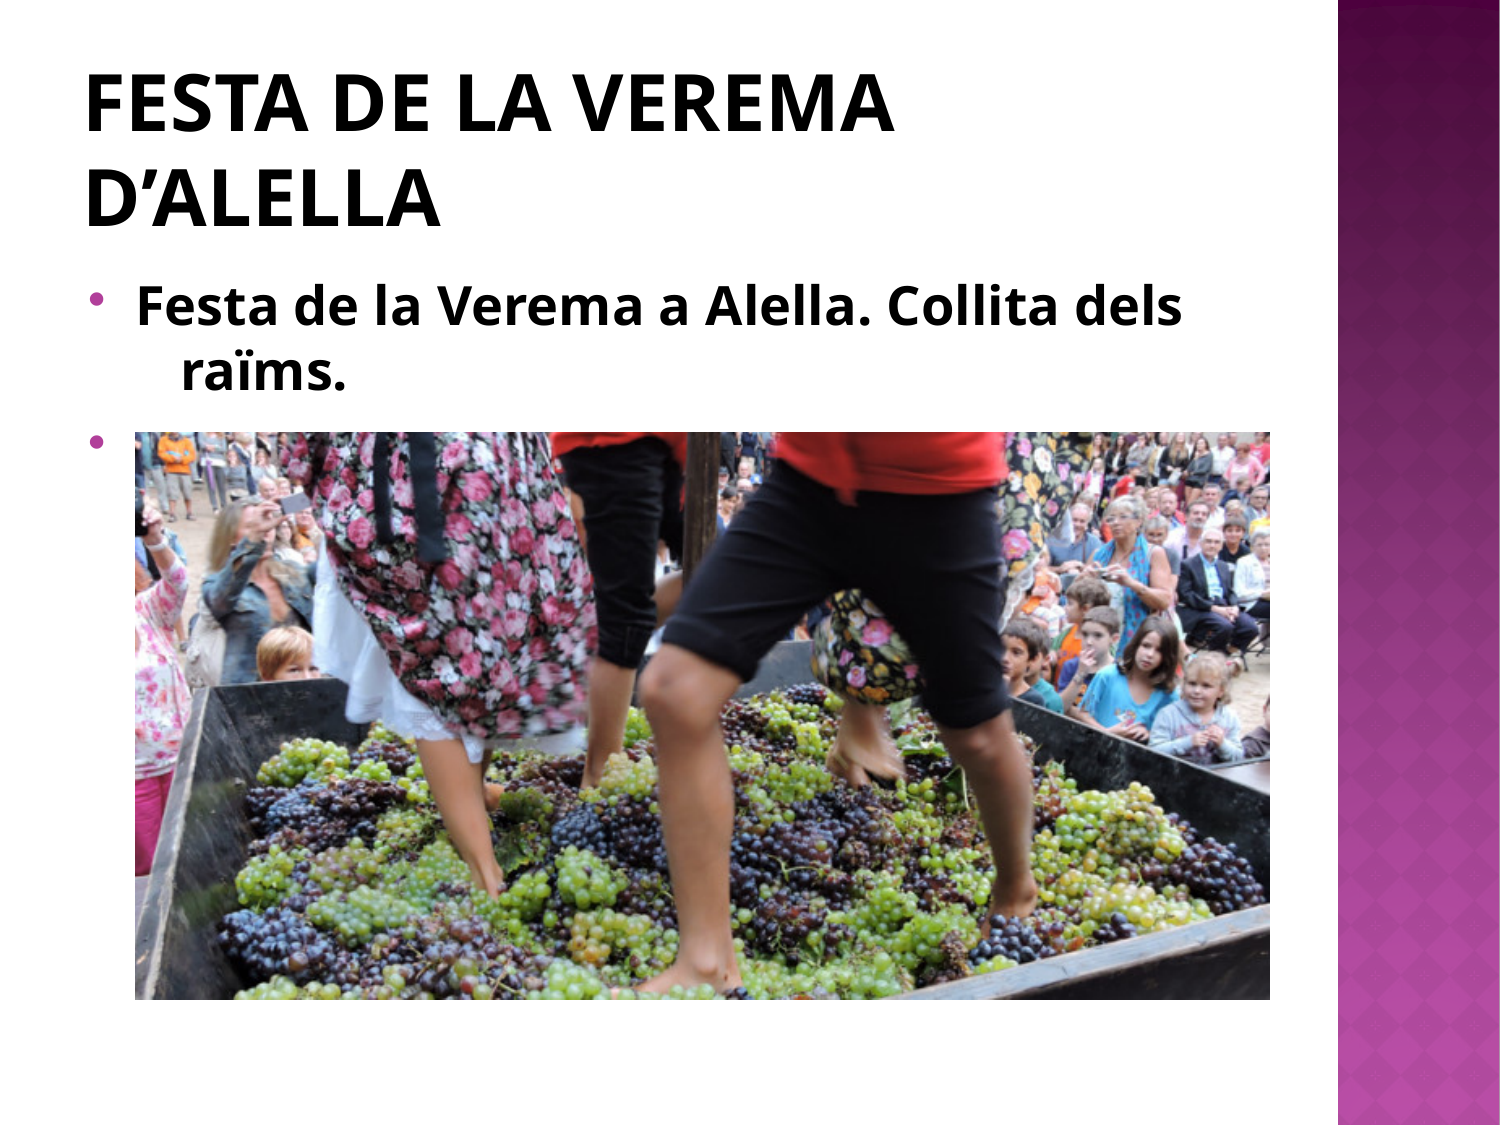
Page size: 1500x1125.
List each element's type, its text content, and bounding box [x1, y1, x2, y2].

picture [135, 432, 1270, 1000]
title FESTA DE LA VEREMA D’ALELLA [75, 52, 1263, 240]
list Festa de la Verema a Alella. Collita dels raïms. [75, 264, 1263, 1060]
